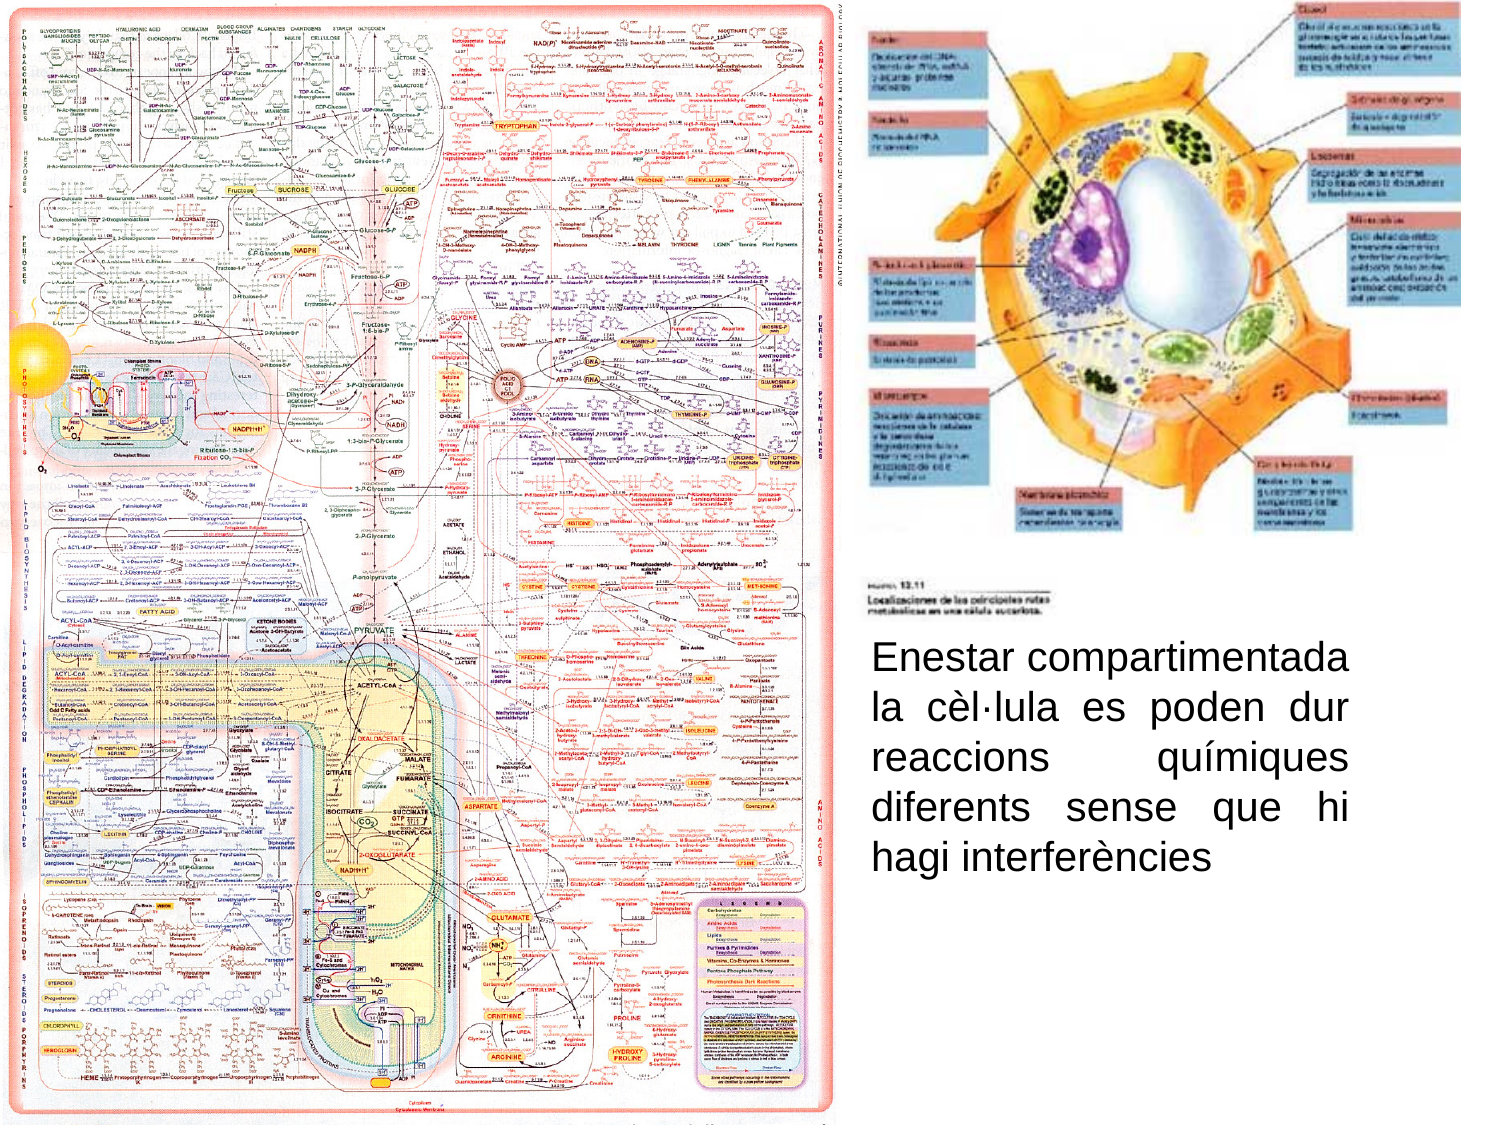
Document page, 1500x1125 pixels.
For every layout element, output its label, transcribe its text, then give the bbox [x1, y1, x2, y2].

picture [855, 0, 1461, 622]
picture [0, 0, 842, 1125]
text_box Enestar compartimentada la cèl·lula es poden dur reaccions químiques diferents sense que hi hagi interferències [856, 621, 1365, 888]
